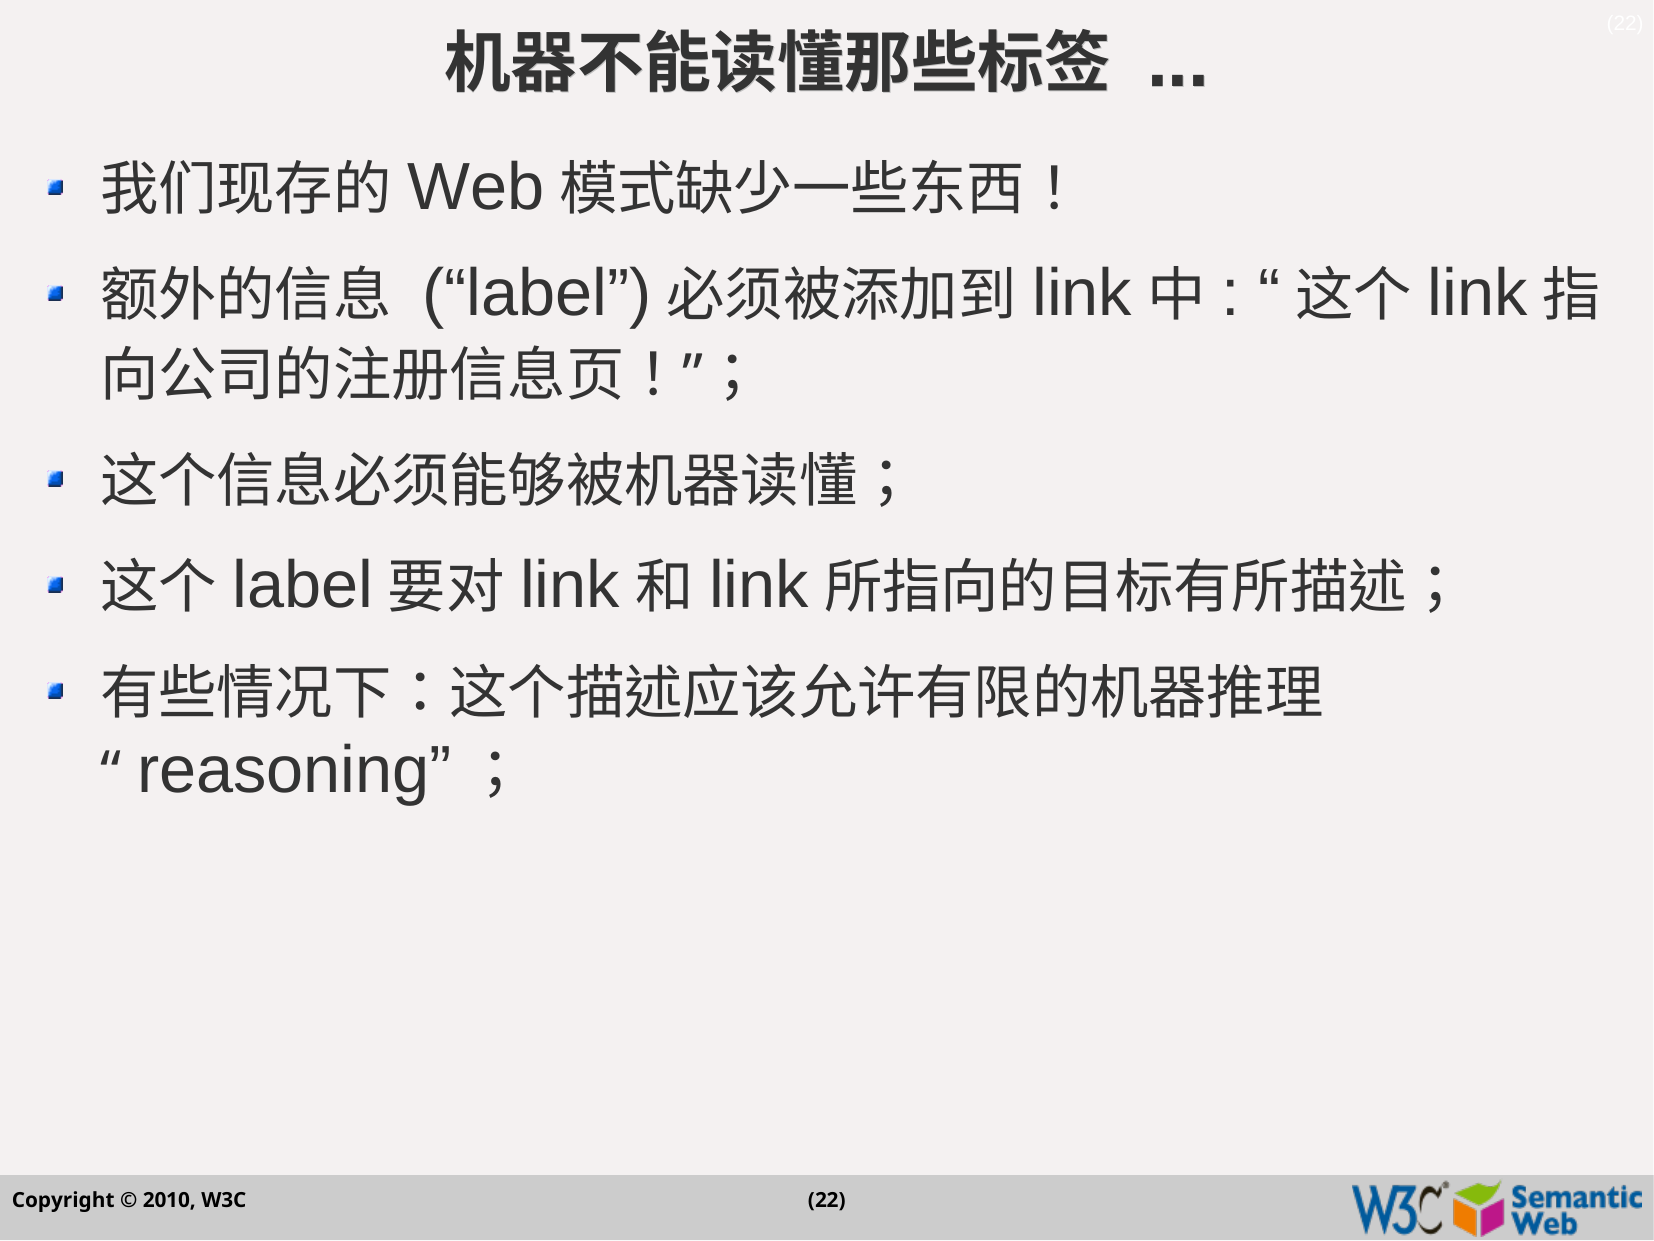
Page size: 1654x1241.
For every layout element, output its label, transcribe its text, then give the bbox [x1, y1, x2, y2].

title 机器不能读懂那些标签 ... [0, 0, 1654, 119]
list 我们现存的Web模式缺少一些东西！ 额外的信息 (“label”)必须被添加到link中: “这个link指向公司的注册信息页！”； 这个信息必须能够被机器读懂； 这个label要对link和link所指向的目标有所描述； 有些情况下：这个描述应该允许有限的机器推理 “reasoning”； [29, 147, 1624, 1134]
picture [1352, 1178, 1642, 1237]
